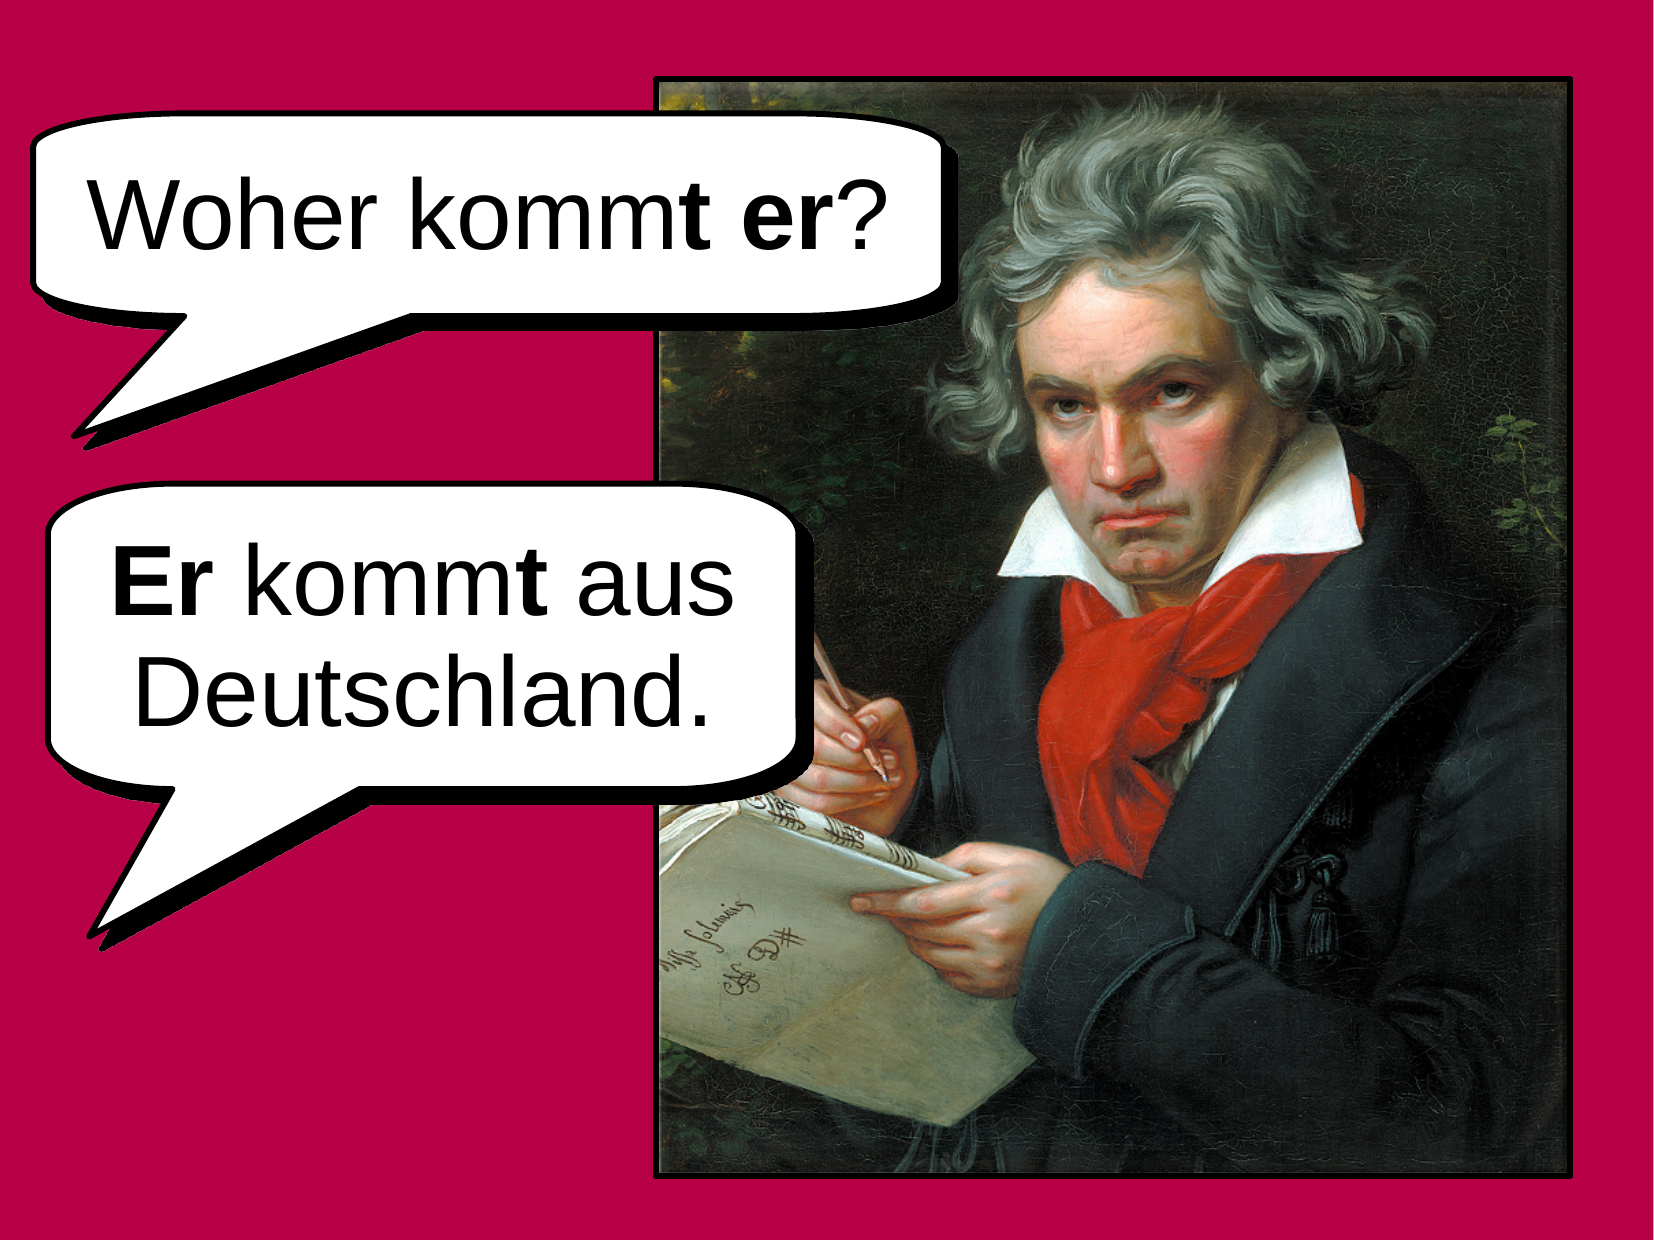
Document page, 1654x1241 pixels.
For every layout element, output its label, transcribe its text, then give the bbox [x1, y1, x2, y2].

text_box Woher kommt er? [33, 113, 944, 437]
text_box Er kommt aus Deutschland. [47, 483, 799, 937]
picture [659, 82, 1568, 1174]
